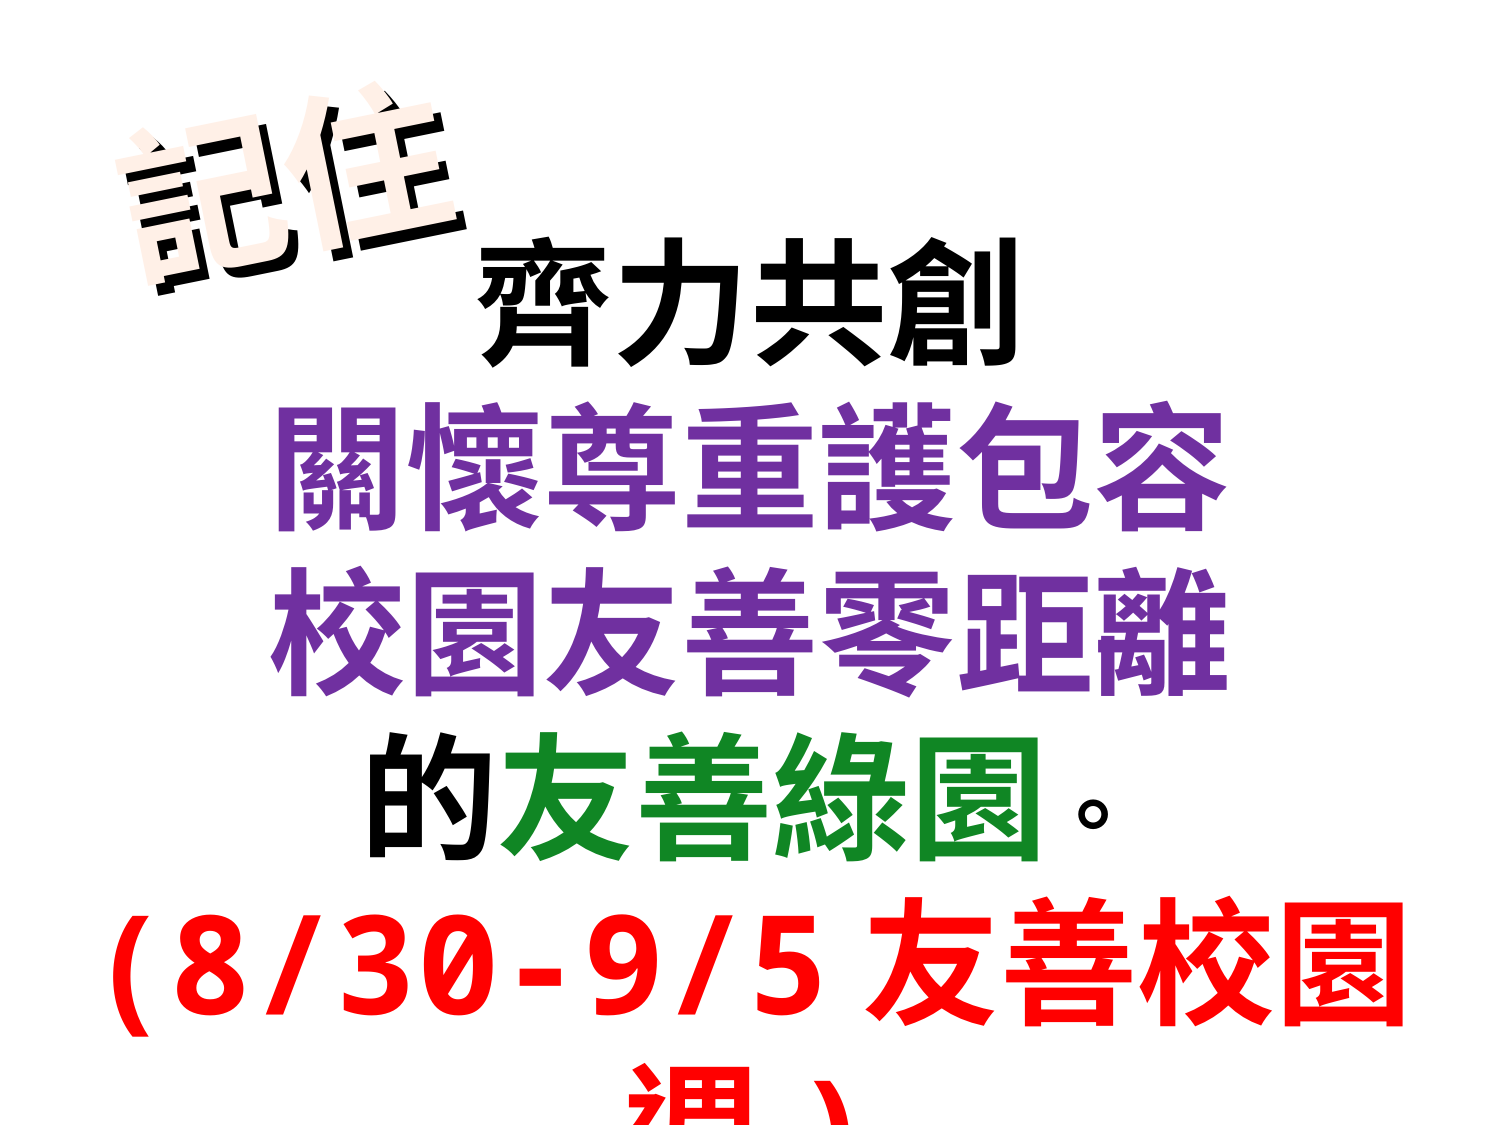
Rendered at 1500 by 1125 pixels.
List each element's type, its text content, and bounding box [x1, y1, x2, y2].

title 齊力共創 關懷尊重護包容 校園友善零距離 的友善綠園。 (8/30-9/5友善校園週) [0, 45, 1500, 1012]
text_box 記住 [64, 30, 502, 323]
